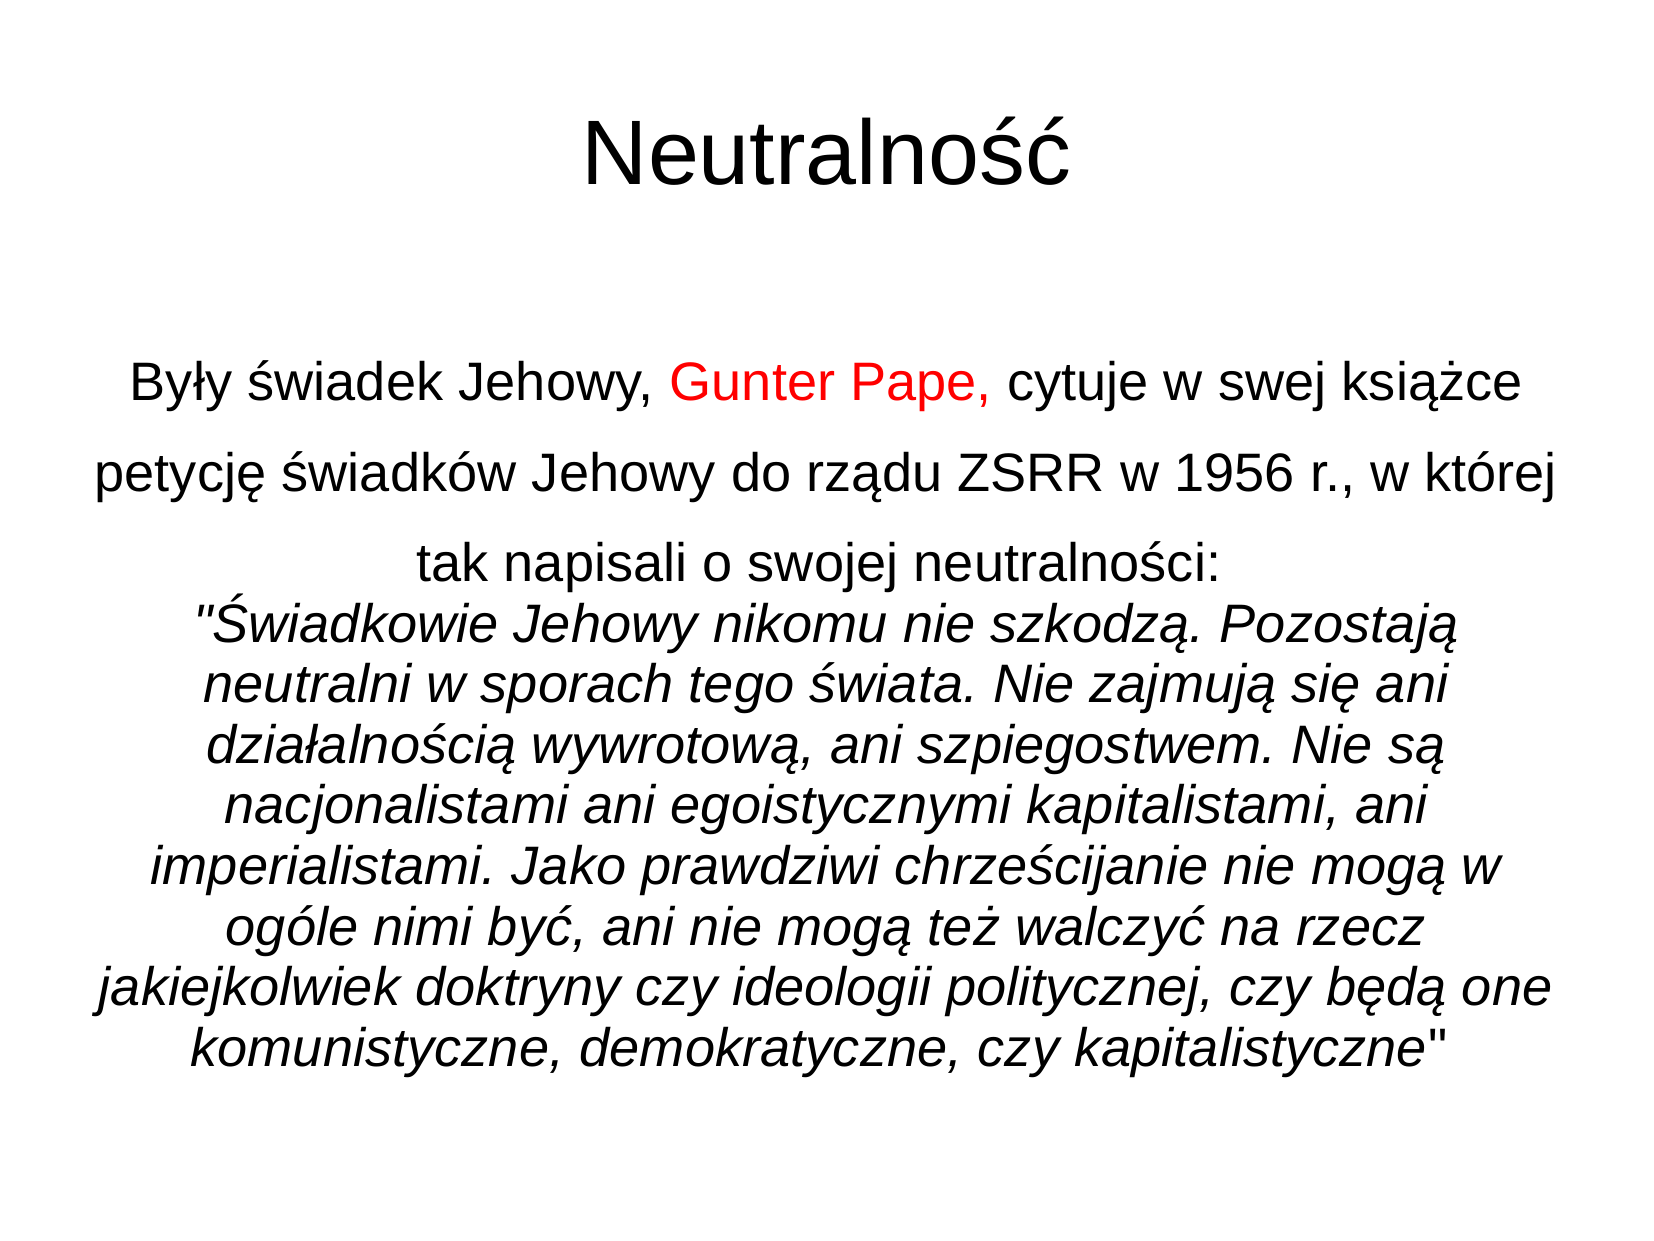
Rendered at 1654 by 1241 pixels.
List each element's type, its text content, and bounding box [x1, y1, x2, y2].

subtitle Były świadek Jehowy, Gunter Pape, cytuje w swej książce petycję świadków Jehowy do rządu ZSRR w 1956 r., w której tak napisali o swojej neutralności: "Świadkowie Jehowy nikomu nie szkodzą. Pozostają neutralni w sporach tego świata. Nie zajmują się ani działalnością wywrotową, ani szpiegostwem. Nie są nacjonalistami ani egoistycznymi kapitalistami, ani imperialistami. Jako prawdziwi chrześcijanie nie mogą w ogóle nimi być, ani nie mogą też walczyć na rzecz jakiejkolwiek doktryny czy ideologii politycznej, czy będą one komunistyczne, demokratyczne, czy kapitalistyczne" [82, 297, 1571, 1102]
title Neutralność [82, 56, 1571, 250]
